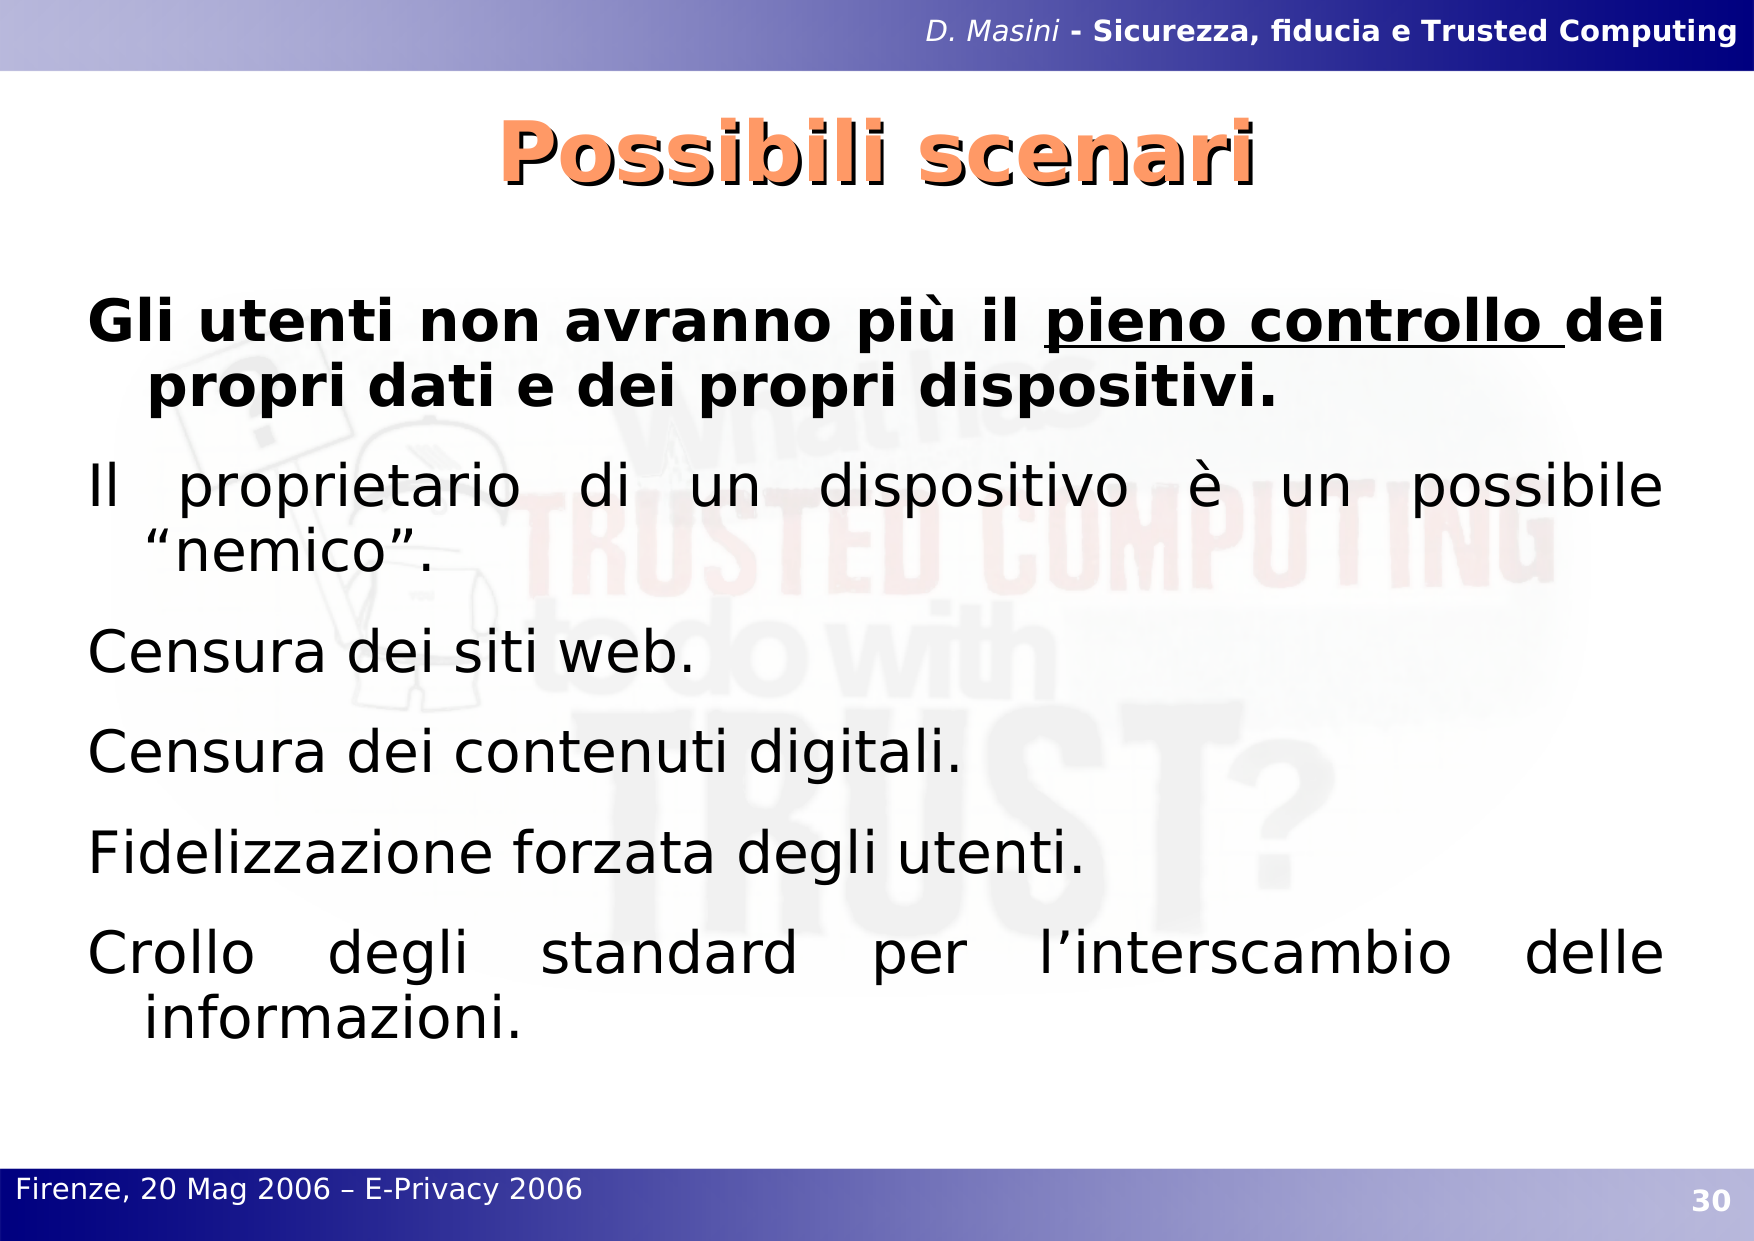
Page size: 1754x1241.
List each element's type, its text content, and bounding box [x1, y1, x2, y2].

title Possibili scenari [87, 49, 1667, 257]
list Gli utenti non avranno più il pieno controllo dei propri dati e dei propri dispositivi. Il proprietario di un dispositivo è un possibile “nemico”. Censura dei siti web. Censura dei contenuti digitali. Fidelizzazione forzata degli utenti. Crollo degli standard per l’interscambio delle informazioni. [87, 289, 1667, 1155]
text_box <number> [1641, 1185, 1732, 1223]
picture [0, 0, 1754, 1241]
text_box D. Masini - Sicurezza, fiducia e Trusted Computing [602, 7, 1754, 63]
text_box Firenze, 20 Mag 2006 – E-Privacy 2006 [0, 1175, 1314, 1234]
